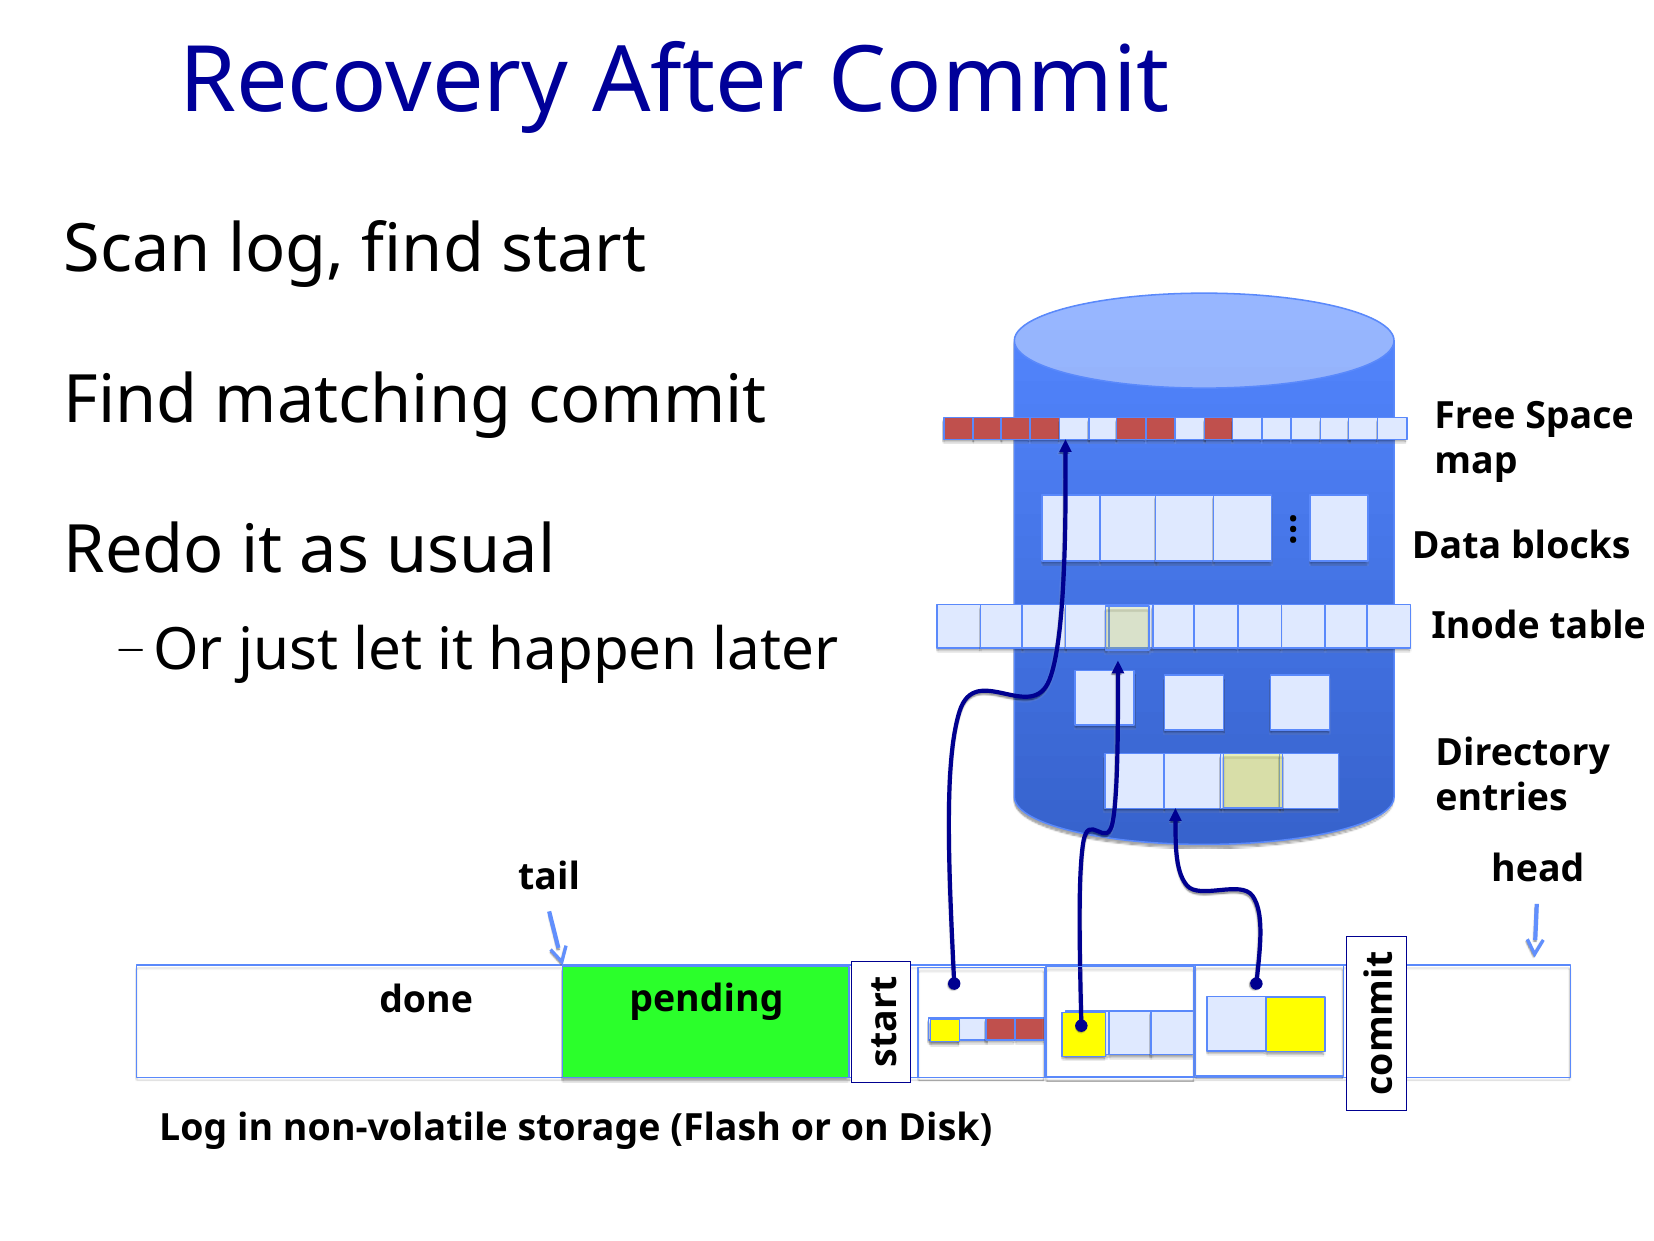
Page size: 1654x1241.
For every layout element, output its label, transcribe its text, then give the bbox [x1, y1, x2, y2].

text_box done [364, 967, 489, 1028]
text_box … [1250, 498, 1311, 561]
text_box Log in non-volatile storage (Flash or on Disk) [144, 1095, 1009, 1156]
text_box Server [1014, 293, 1395, 389]
text_box Data blocks [1397, 514, 1646, 574]
text_box Free Space map [1419, 383, 1654, 489]
text_box commit [1346, 936, 1407, 1111]
text_box pending [614, 966, 799, 1027]
text_box head [1476, 836, 1600, 897]
text_box Inode table [1416, 593, 1654, 654]
list Scan log, find start Find matching commit Redo it as usual Or just let it happen later [27, 200, 870, 893]
text_box tail [503, 844, 595, 905]
text_box Directory entries [1420, 720, 1625, 825]
title Recovery After Commit [179, 0, 1475, 170]
text_box [1206, 996, 1326, 1052]
text_box start [851, 961, 911, 1083]
text_box [936, 342, 1411, 845]
text_box [928, 1017, 1043, 1042]
text_box [1062, 1010, 1193, 1057]
text_box [562, 966, 849, 1078]
